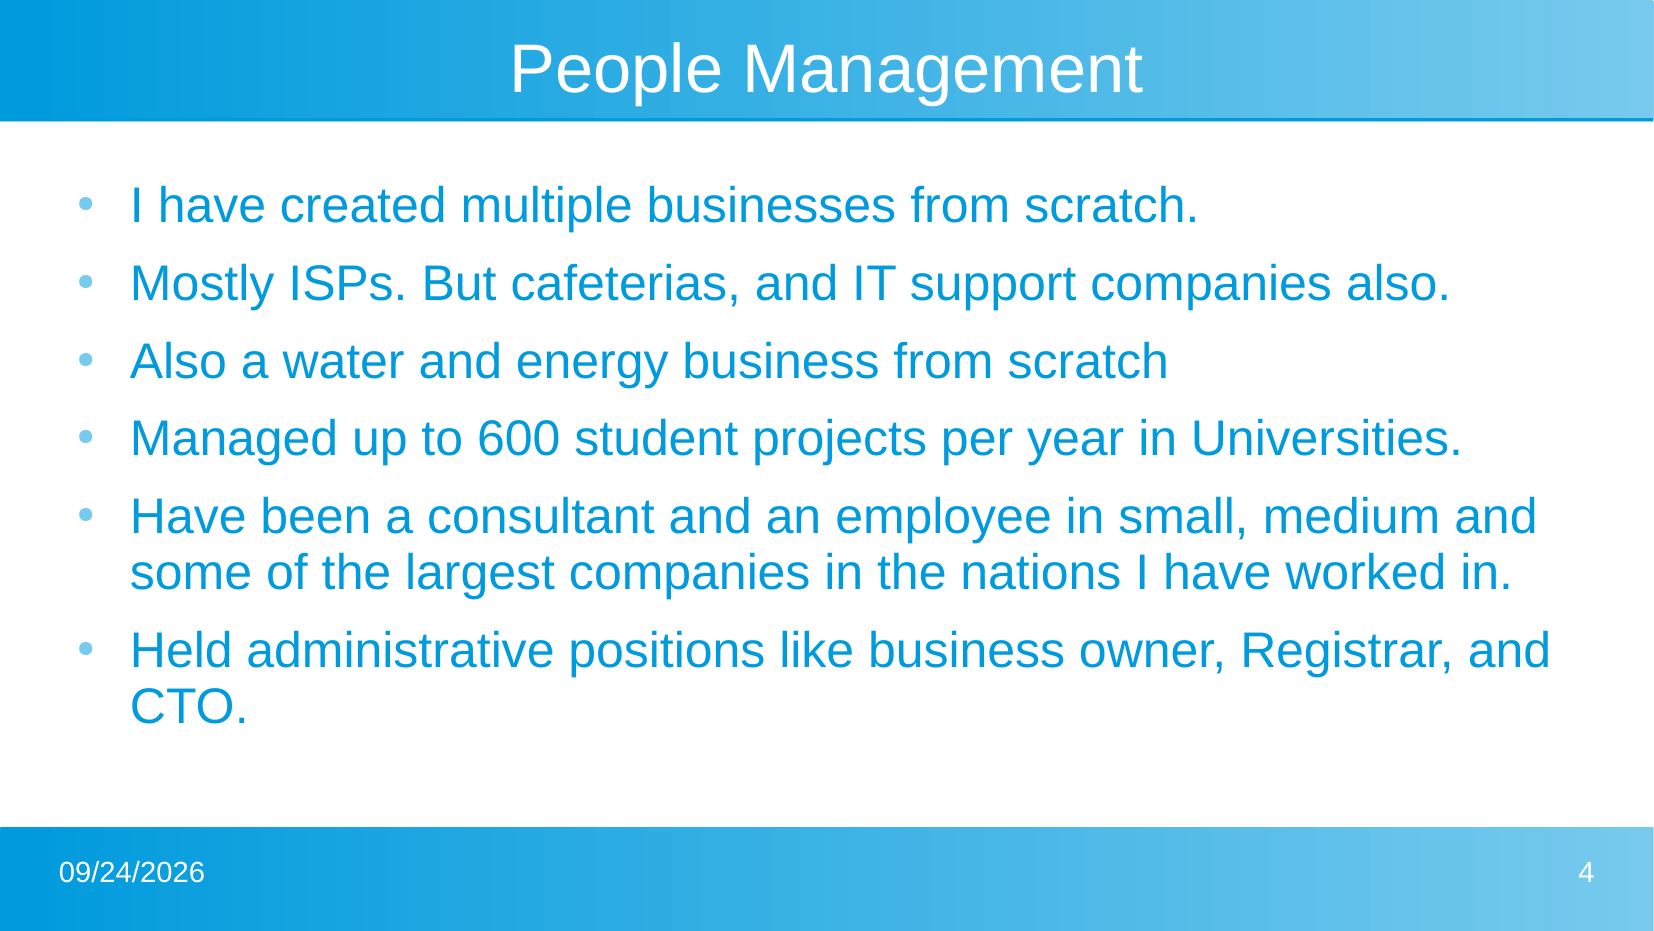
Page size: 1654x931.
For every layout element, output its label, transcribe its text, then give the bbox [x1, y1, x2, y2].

list I have created multiple businesses from scratch. Mostly ISPs. But cafeterias, and IT support companies also. Also a water and energy business from scratch Managed up to 600 student projects per year in Universities. Have been a consultant and an employee in small, medium and some of the largest companies in the nations I have worked in. Held administrative positions like business owner, Registrar, and CTO. [59, 177, 1595, 768]
title People Management [59, 29, 1595, 108]
